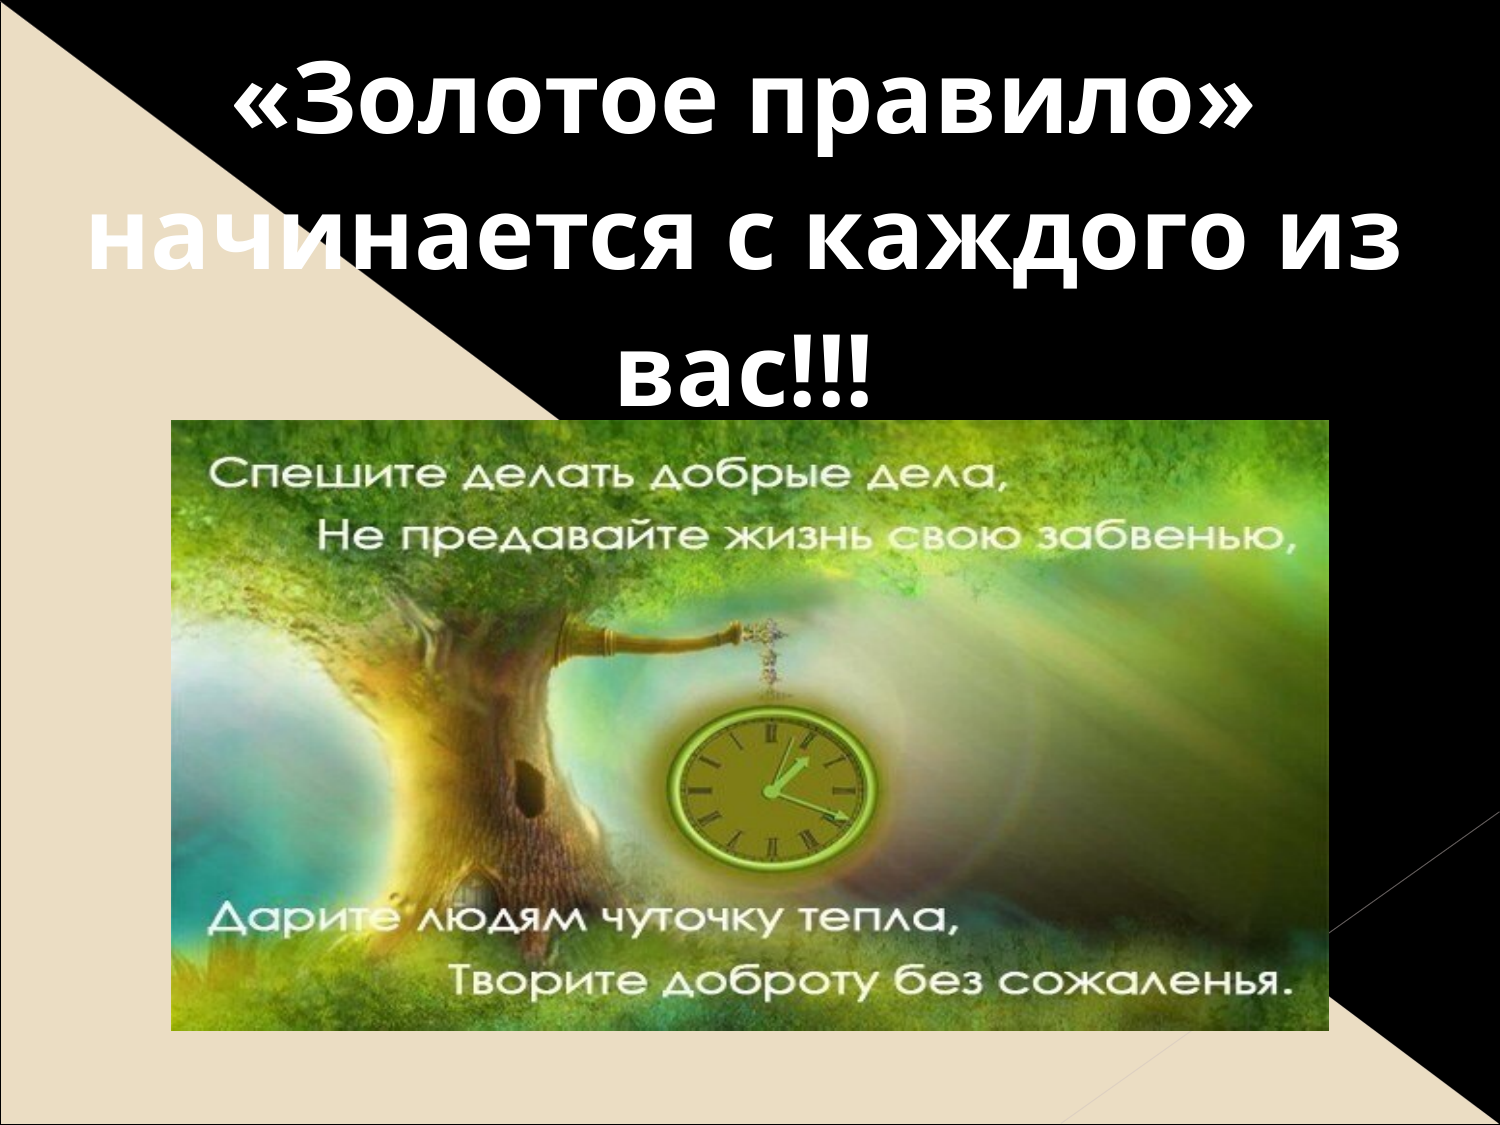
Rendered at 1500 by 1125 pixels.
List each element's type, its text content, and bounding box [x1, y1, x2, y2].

picture [171, 420, 1329, 1031]
text_box «Золотое правило» начинается с каждого из вас!!! [64, 19, 1424, 443]
